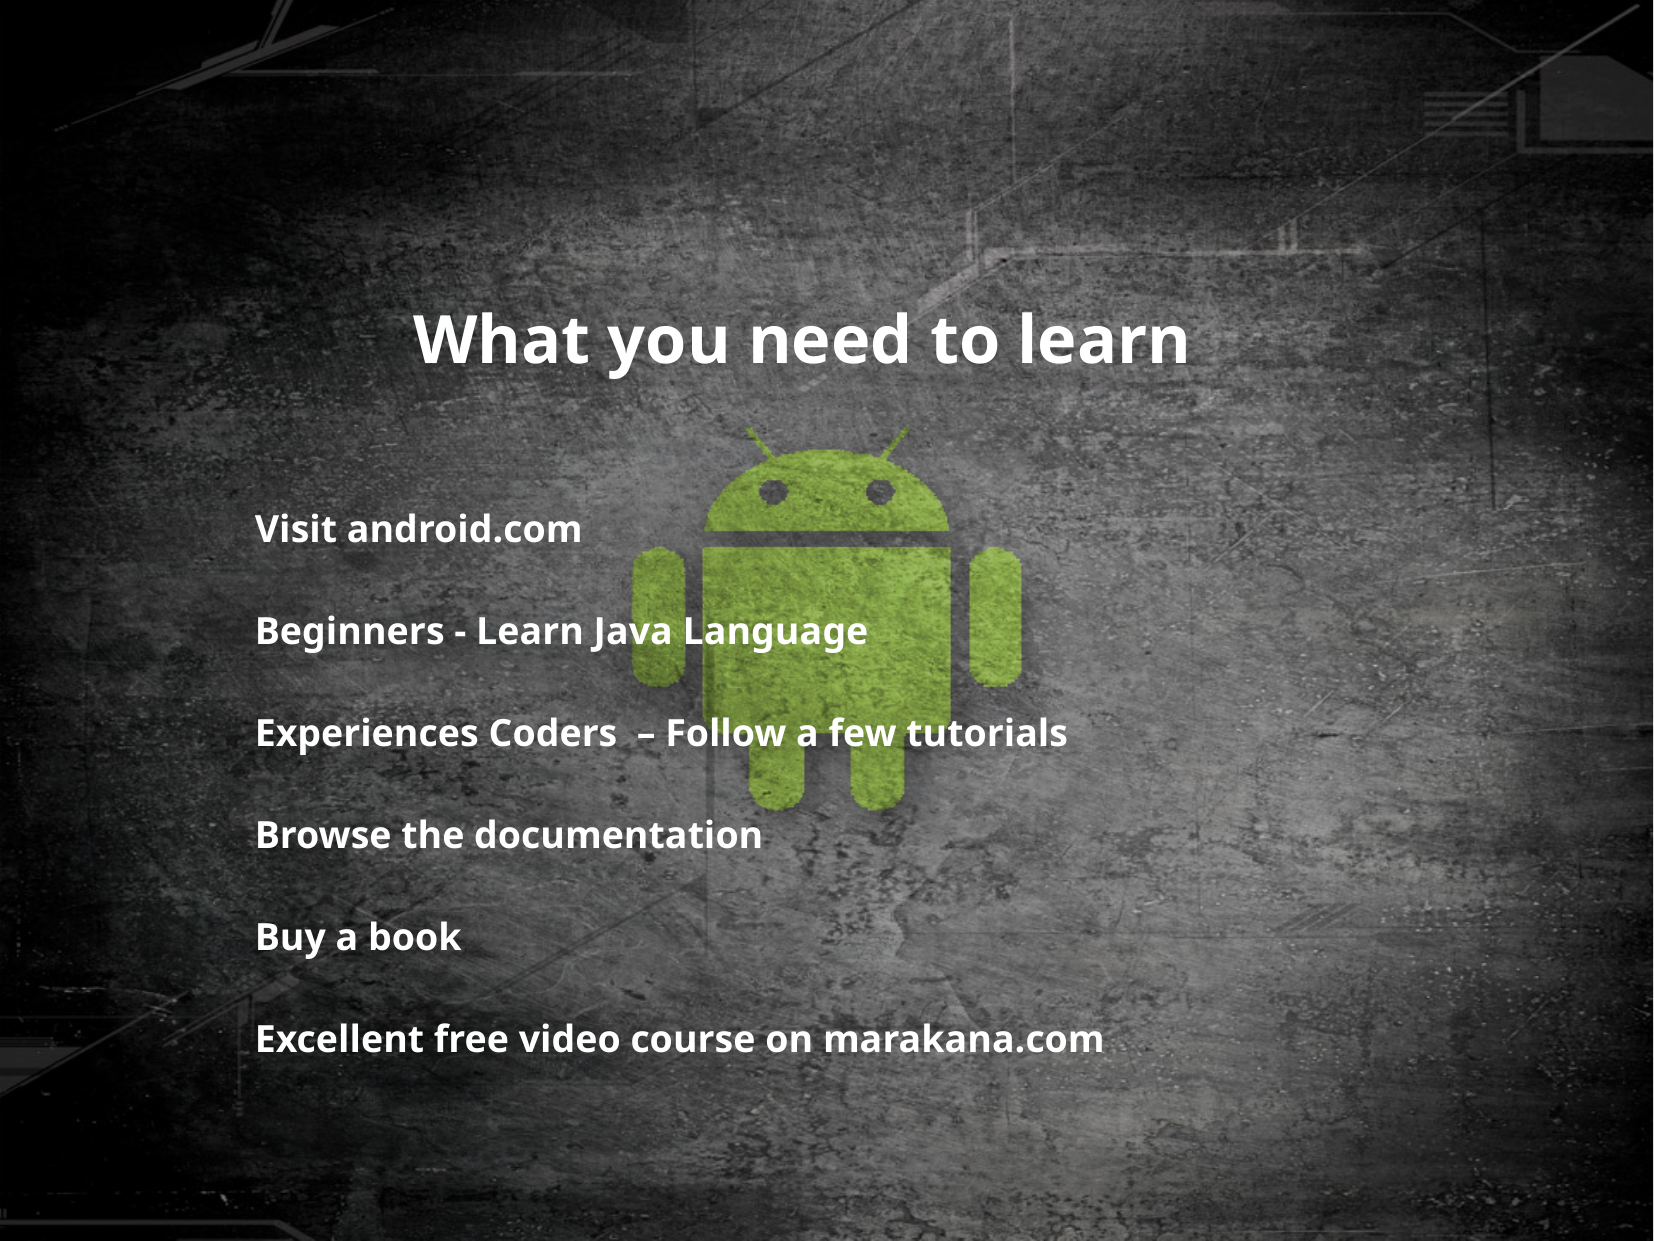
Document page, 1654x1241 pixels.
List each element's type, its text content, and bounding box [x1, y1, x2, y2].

text_box What you need to learn [255, 285, 1351, 393]
picture [0, 0, 1654, 1241]
text_box Visit android.com Beginners - Learn Java Language Experiences Coders – Follow a few tutorials Browse the documentation Buy a book Excellent free video course on marakana.com [240, 495, 1426, 1127]
